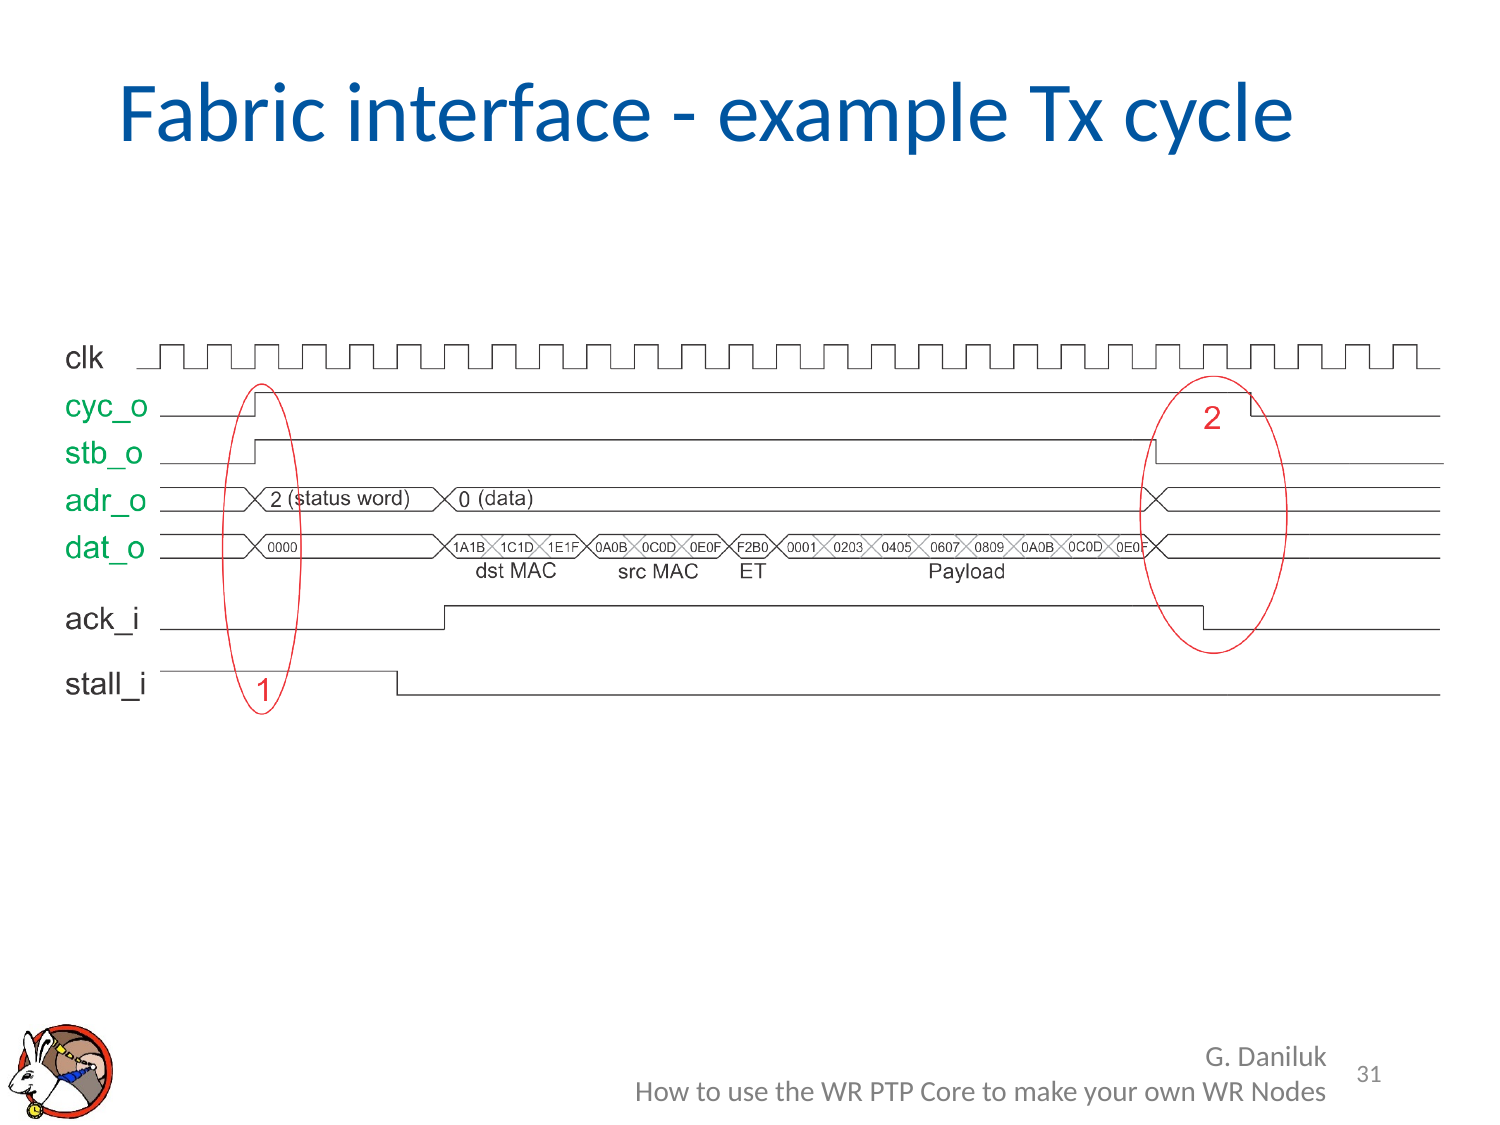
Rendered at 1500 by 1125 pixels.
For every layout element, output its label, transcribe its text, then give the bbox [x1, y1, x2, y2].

slide_number <number> [1342, 1042, 1397, 1103]
picture [65, 344, 1444, 715]
picture [7, 1024, 113, 1121]
text_box G. Daniluk How to use the WR PTP Core to make your own WR Nodes [112, 1029, 1342, 1115]
title Fabric interface - example Tx cycle [103, 59, 1397, 169]
